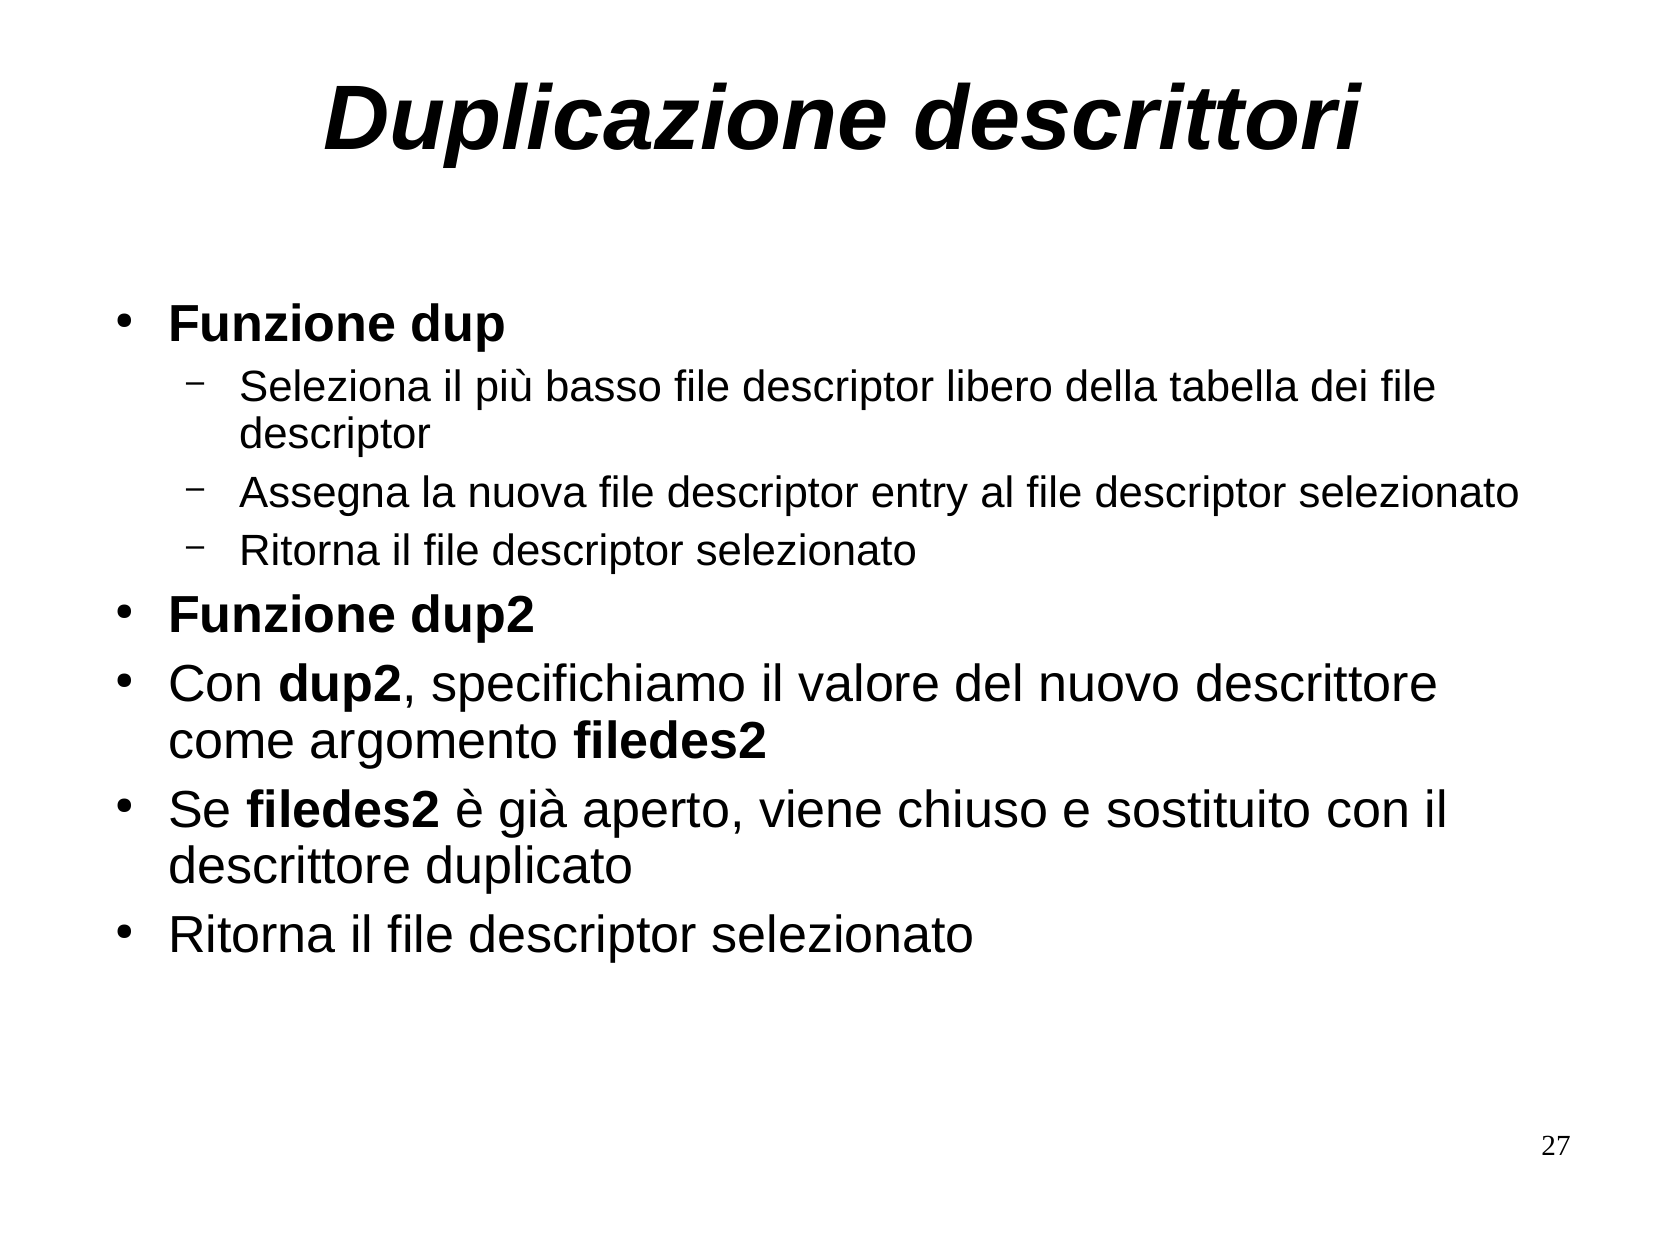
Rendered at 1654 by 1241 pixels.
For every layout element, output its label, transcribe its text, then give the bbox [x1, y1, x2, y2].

list Funzione dup Seleziona il più basso file descriptor libero della tabella dei file descriptor Assegna la nuova file descriptor entry al file descriptor selezionato Ritorna il file descriptor selezionato Funzione dup2 Con dup2, specifichiamo il valore del nuovo descrittore come argomento filedes2 Se filedes2 è già aperto, viene chiuso e sostituito con il descrittore duplicato Ritorna il file descriptor selezionato [82, 289, 1571, 1171]
title Duplicazione descrittori [82, 50, 1571, 257]
